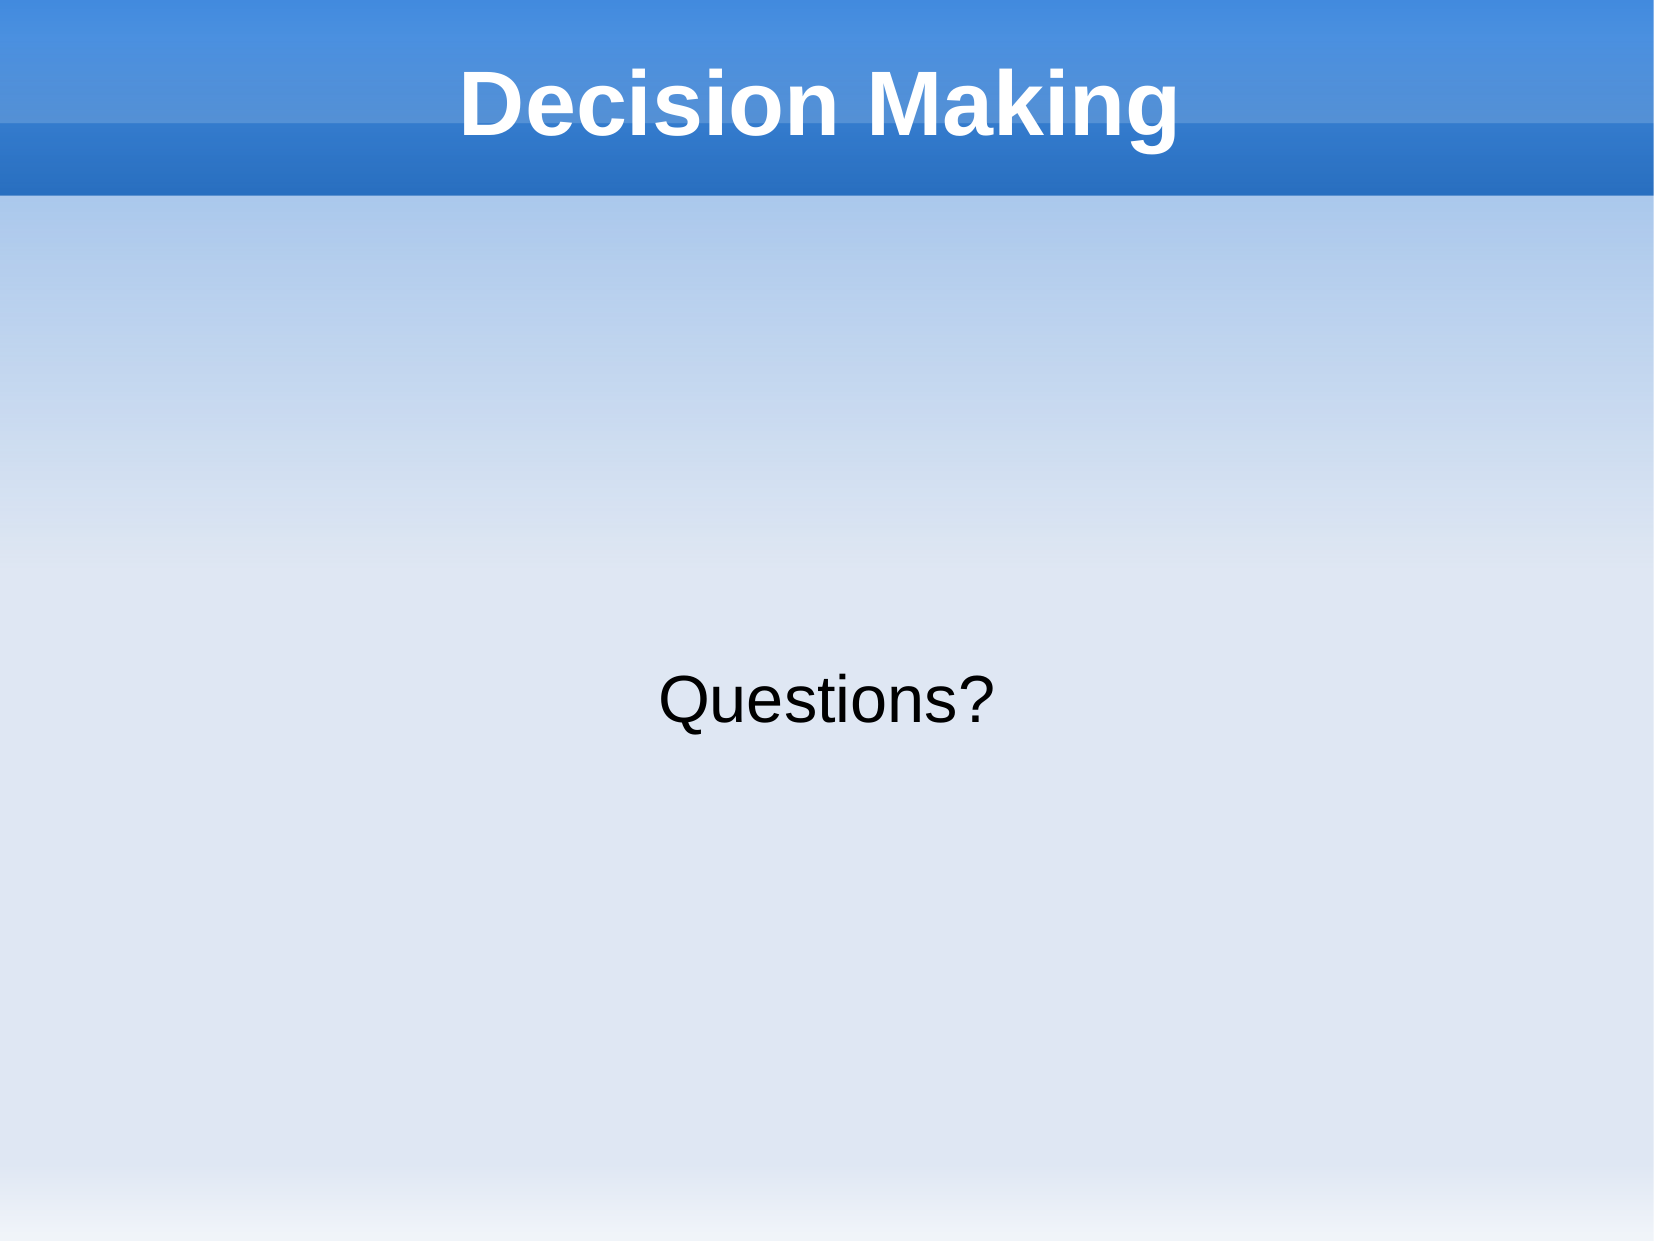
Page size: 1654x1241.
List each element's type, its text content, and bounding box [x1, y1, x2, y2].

subtitle Questions? [82, 290, 1571, 1109]
title Decision Making [76, 0, 1565, 208]
picture [0, 0, 1654, 1241]
